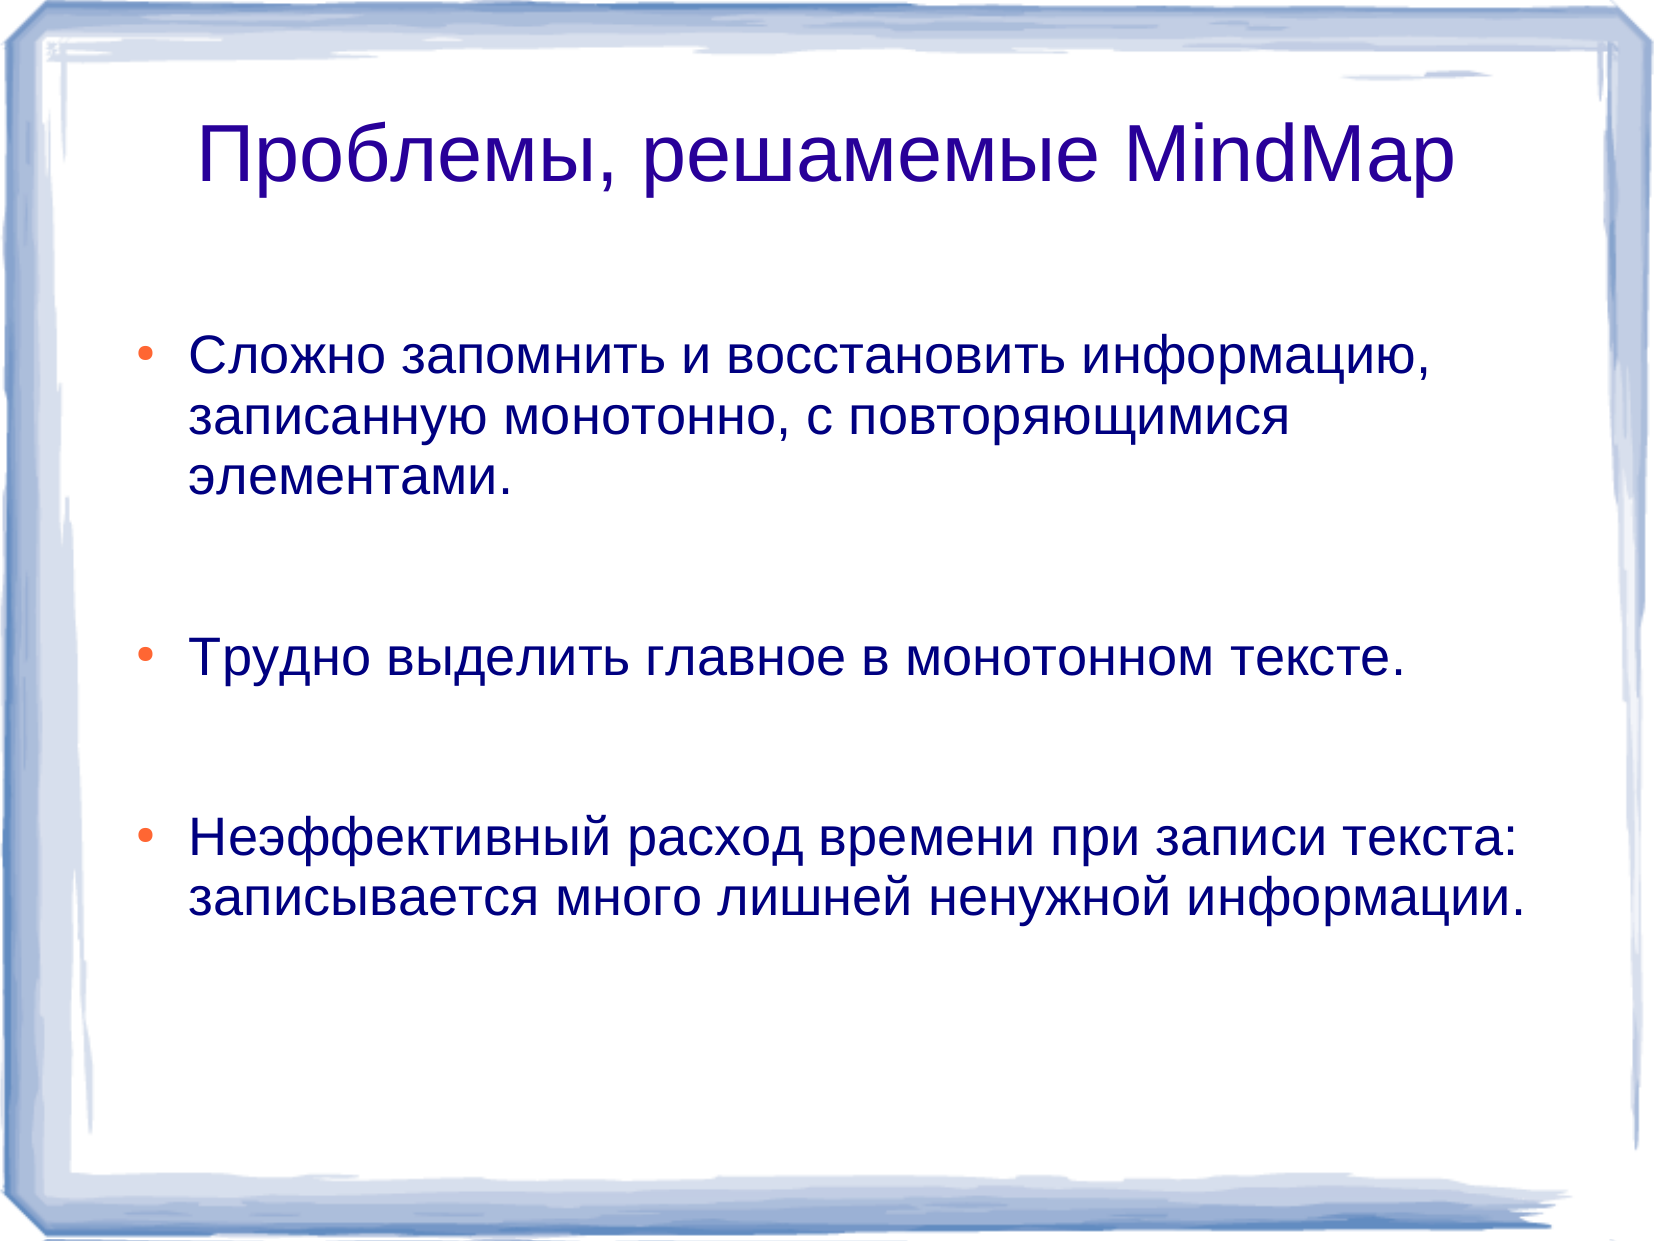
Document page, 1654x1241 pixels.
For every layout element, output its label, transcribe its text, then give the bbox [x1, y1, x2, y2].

title Проблемы, решамемые MindMap [82, 49, 1571, 257]
list Сложно запомнить и восстановить информацию, записанную монотонно, с повторяющимися элементами. Трудно выделить главное в монотонном тексте. Неэффективный расход времени при записи текста: записывается много лишней ненужной информации. [118, 324, 1571, 1045]
picture [0, 0, 1654, 1241]
